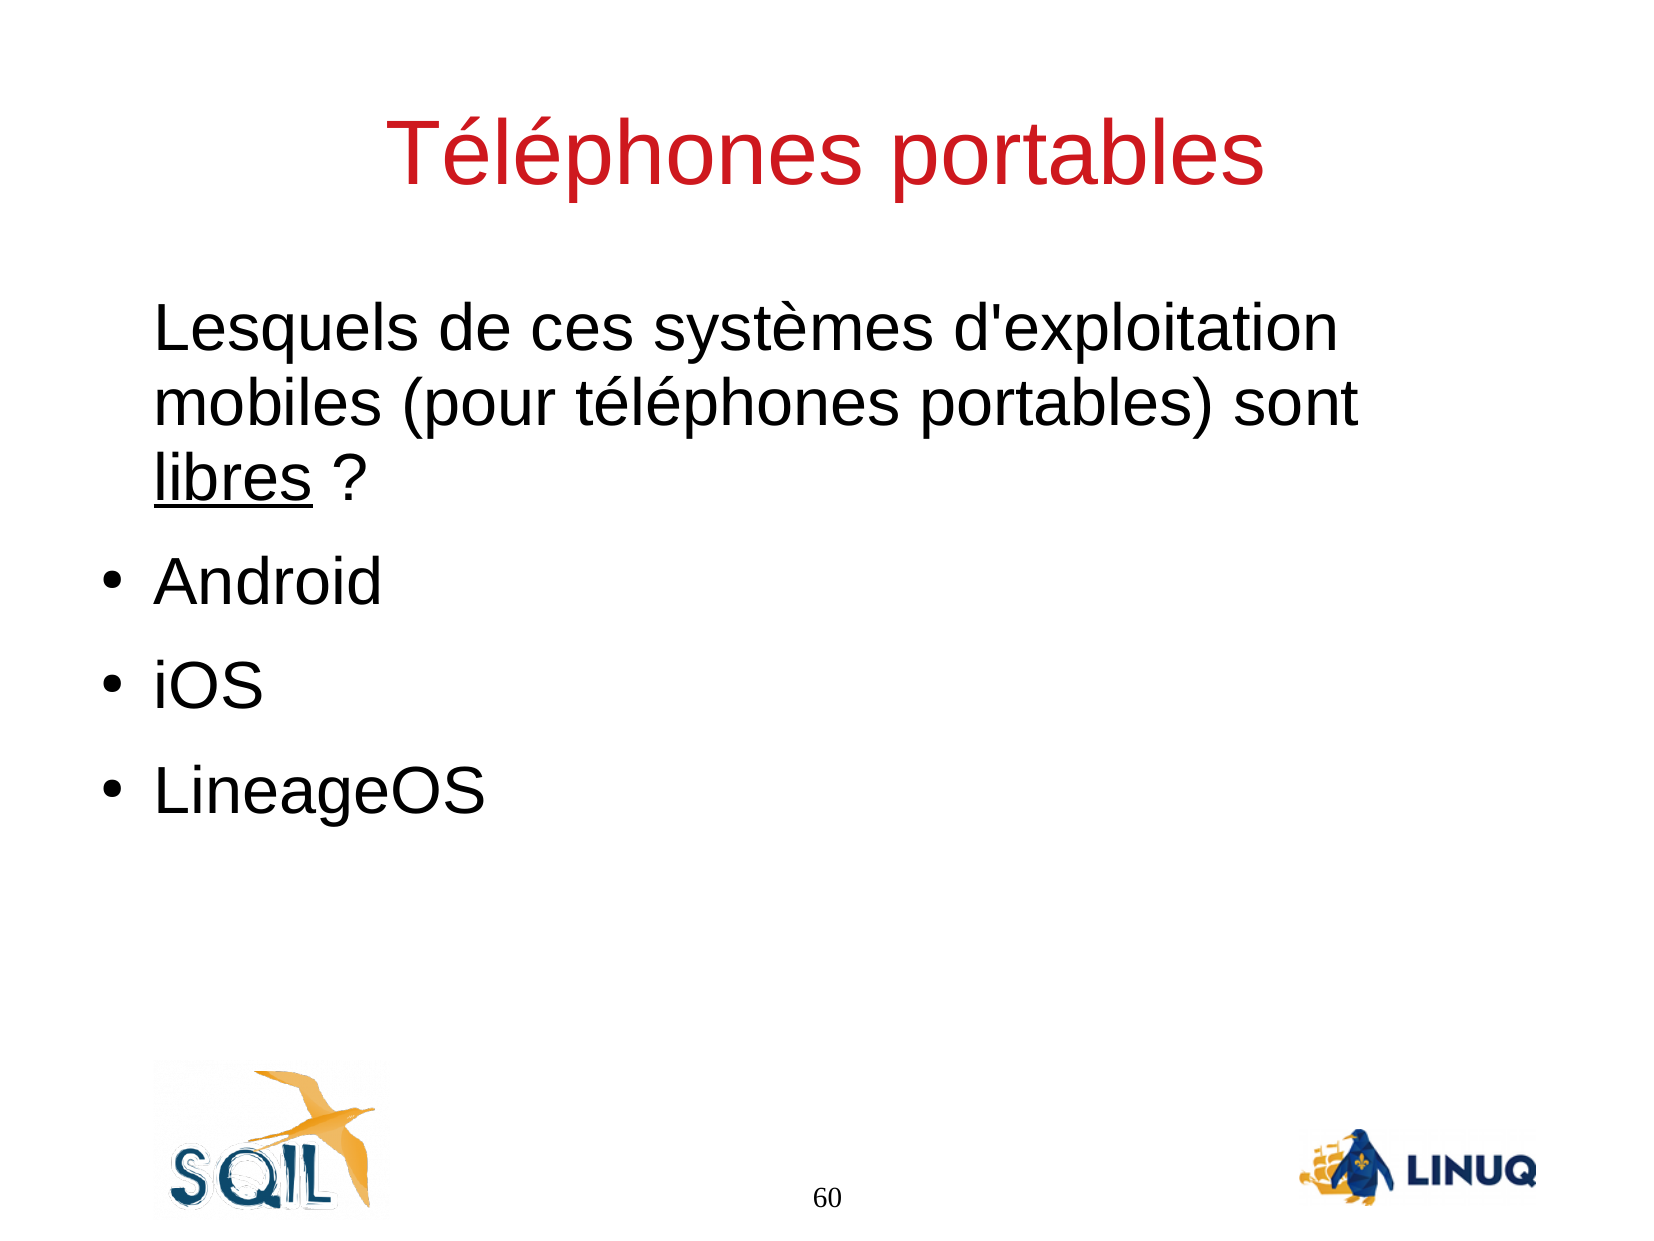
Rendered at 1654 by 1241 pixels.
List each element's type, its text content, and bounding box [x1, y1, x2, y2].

picture [1299, 1129, 1536, 1206]
title Téléphones portables [82, 49, 1571, 257]
list Lesquels de ces systèmes d'exploitation mobiles (pour téléphones portables) sont libres ? Android iOS LineageOS [82, 290, 1571, 1010]
picture [153, 1060, 390, 1220]
